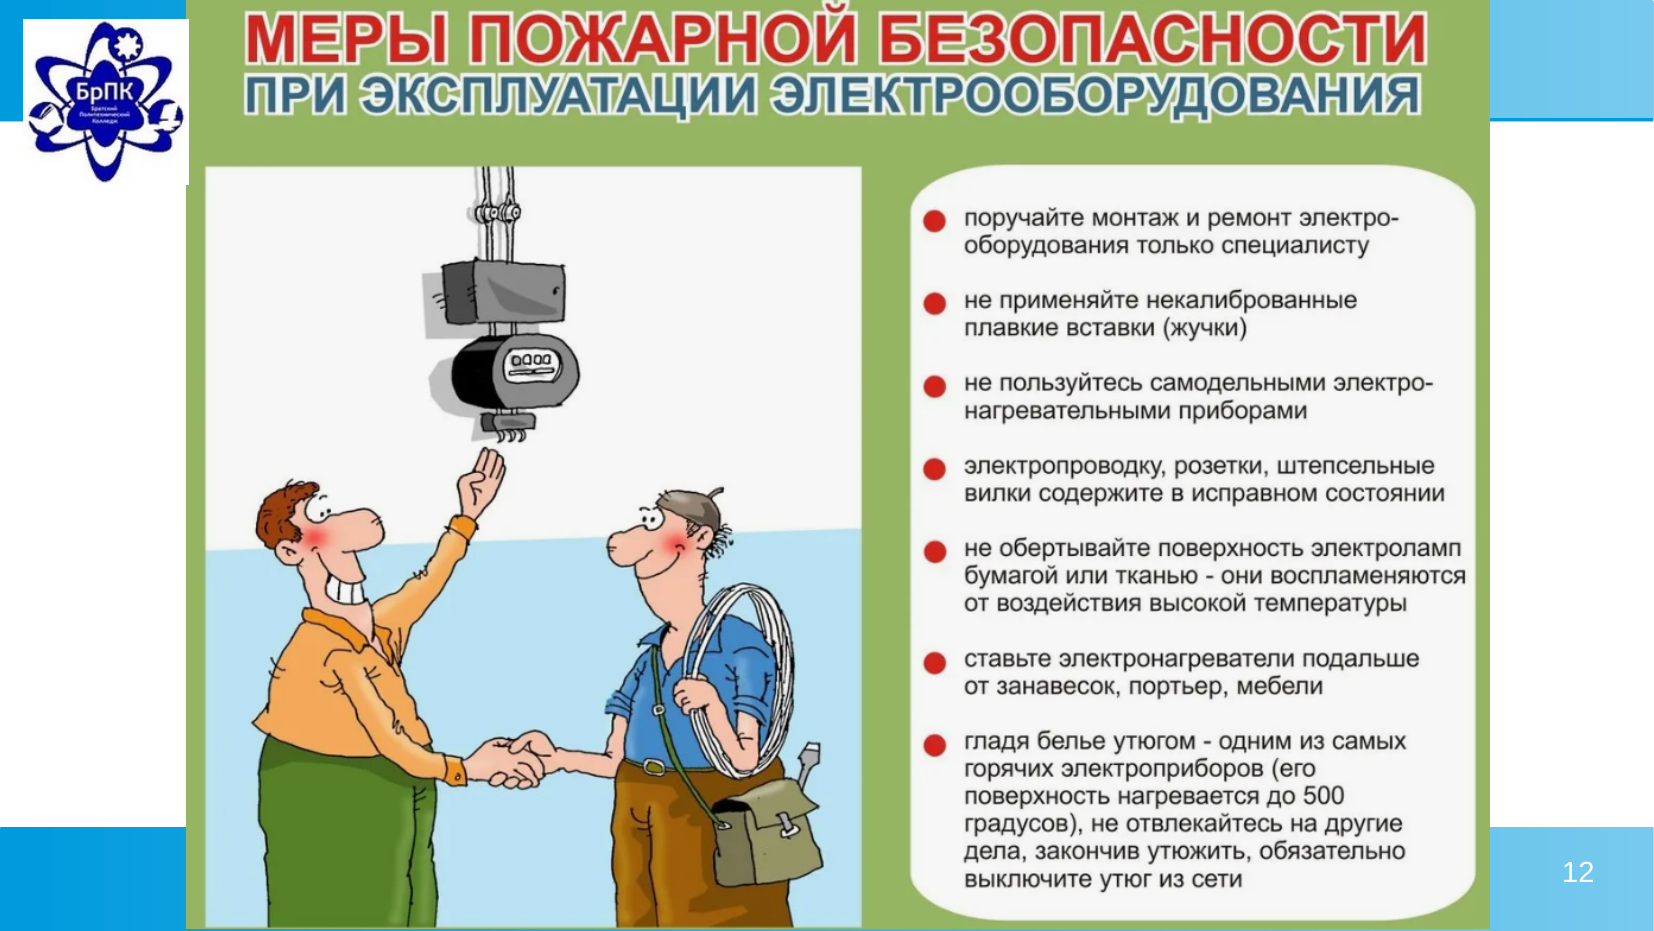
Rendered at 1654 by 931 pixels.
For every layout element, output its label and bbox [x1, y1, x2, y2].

picture [23, 0, 1490, 929]
